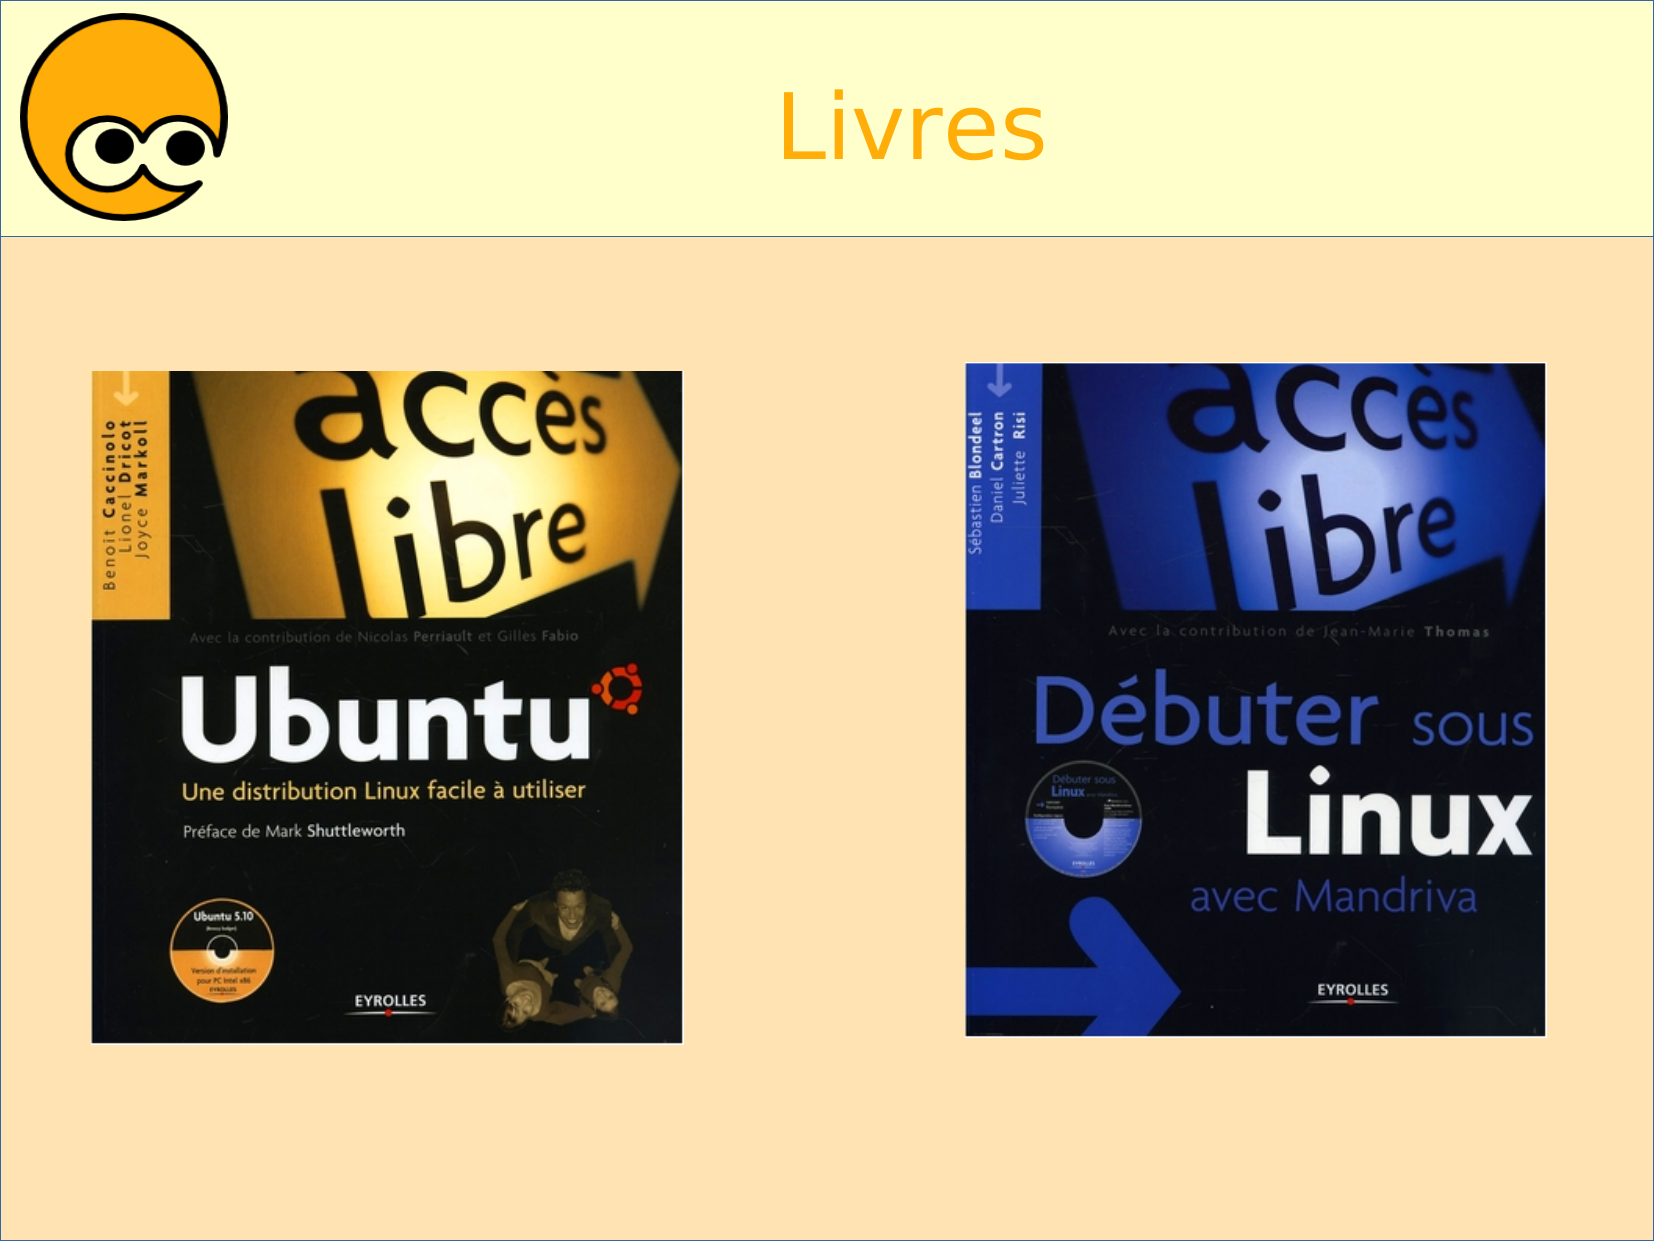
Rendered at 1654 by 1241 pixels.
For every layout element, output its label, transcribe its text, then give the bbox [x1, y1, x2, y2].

picture [20, 13, 228, 221]
picture [965, 362, 1547, 1038]
title Livres [252, 49, 1571, 207]
picture [91, 371, 684, 1045]
